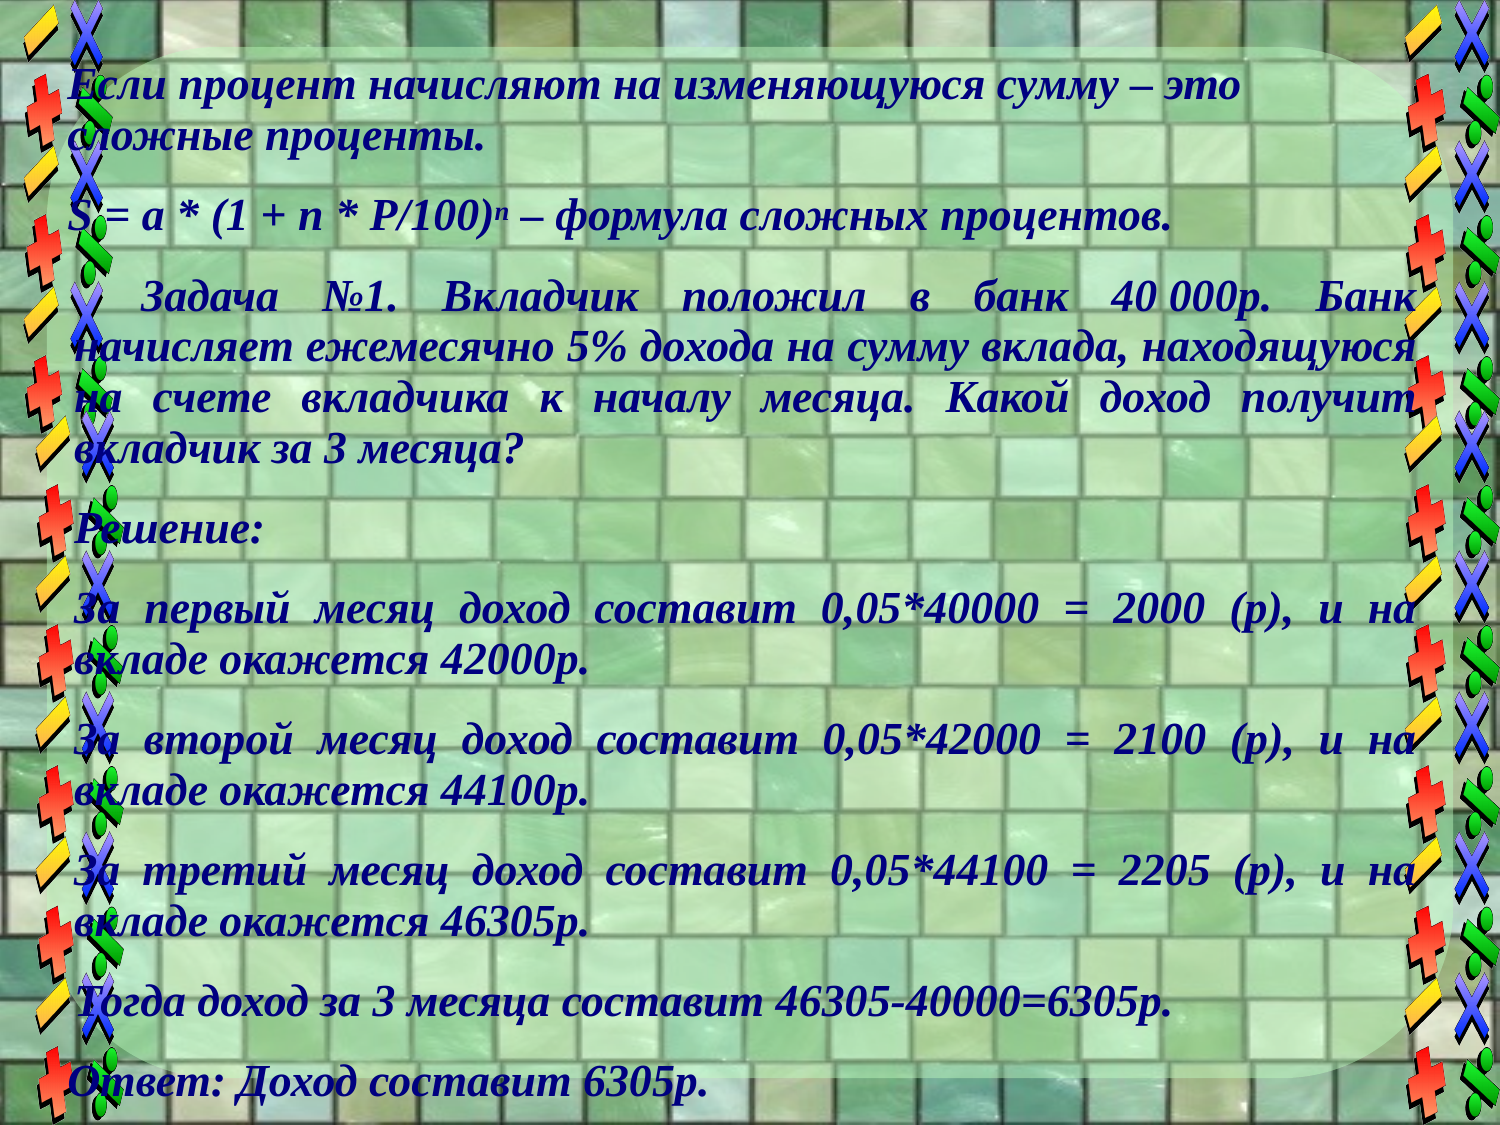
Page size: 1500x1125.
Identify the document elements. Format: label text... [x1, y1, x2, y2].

list Если процент начисляют на изменяющуюся сумму – это сложные проценты. S = a * (1 + n * P/100)n – формула сложных процентов. Задача №1. Вкладчик положил в банк 40 000р. Банк начисляет ежемесячно 5% дохода на сумму вклада, находящуюся на счете вкладчика к началу месяца. Какой доход получит вкладчик за 3 месяца? Решение: За первый месяц доход составит 0,05*40000 = 2000 (р), и на вкладе окажется 42000р. За второй месяц доход составит 0,05*42000 = 2100 (р), и на вкладе окажется 44100р. За третий месяц доход составит 0,05*44100 = 2205 (р), и на вкладе окажется 46305р. Тогда доход за 3 месяца составит 46305-40000=6305р. Ответ: Доход составит 6305р. [67, 59, 1418, 1112]
picture [0, 0, 1500, 1125]
